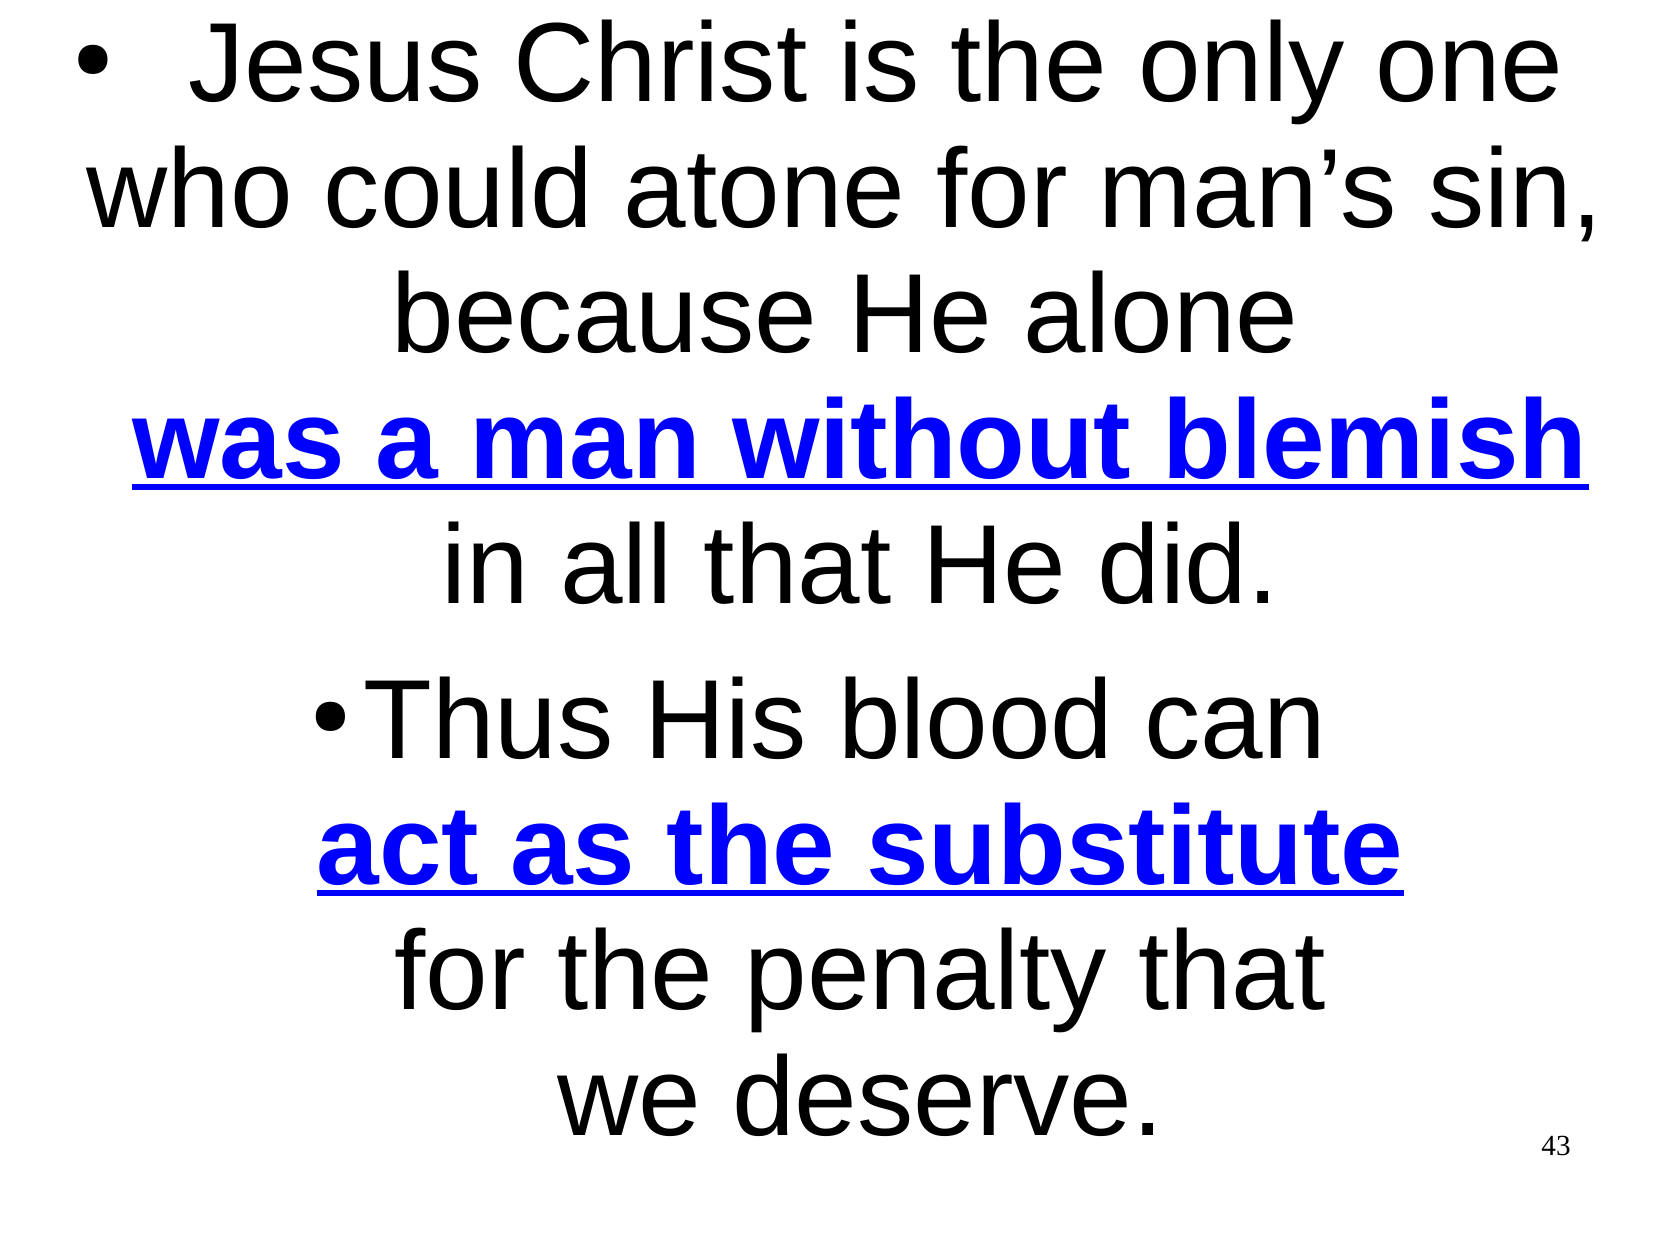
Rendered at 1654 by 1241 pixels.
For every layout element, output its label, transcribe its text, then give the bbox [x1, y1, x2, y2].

list Jesus Christ is the only one who could atone for man’s sin, because He alone was a man without blemish in all that He did. Thus His blood can act as the substitute for the penalty that we deserve. [0, 0, 1651, 1238]
